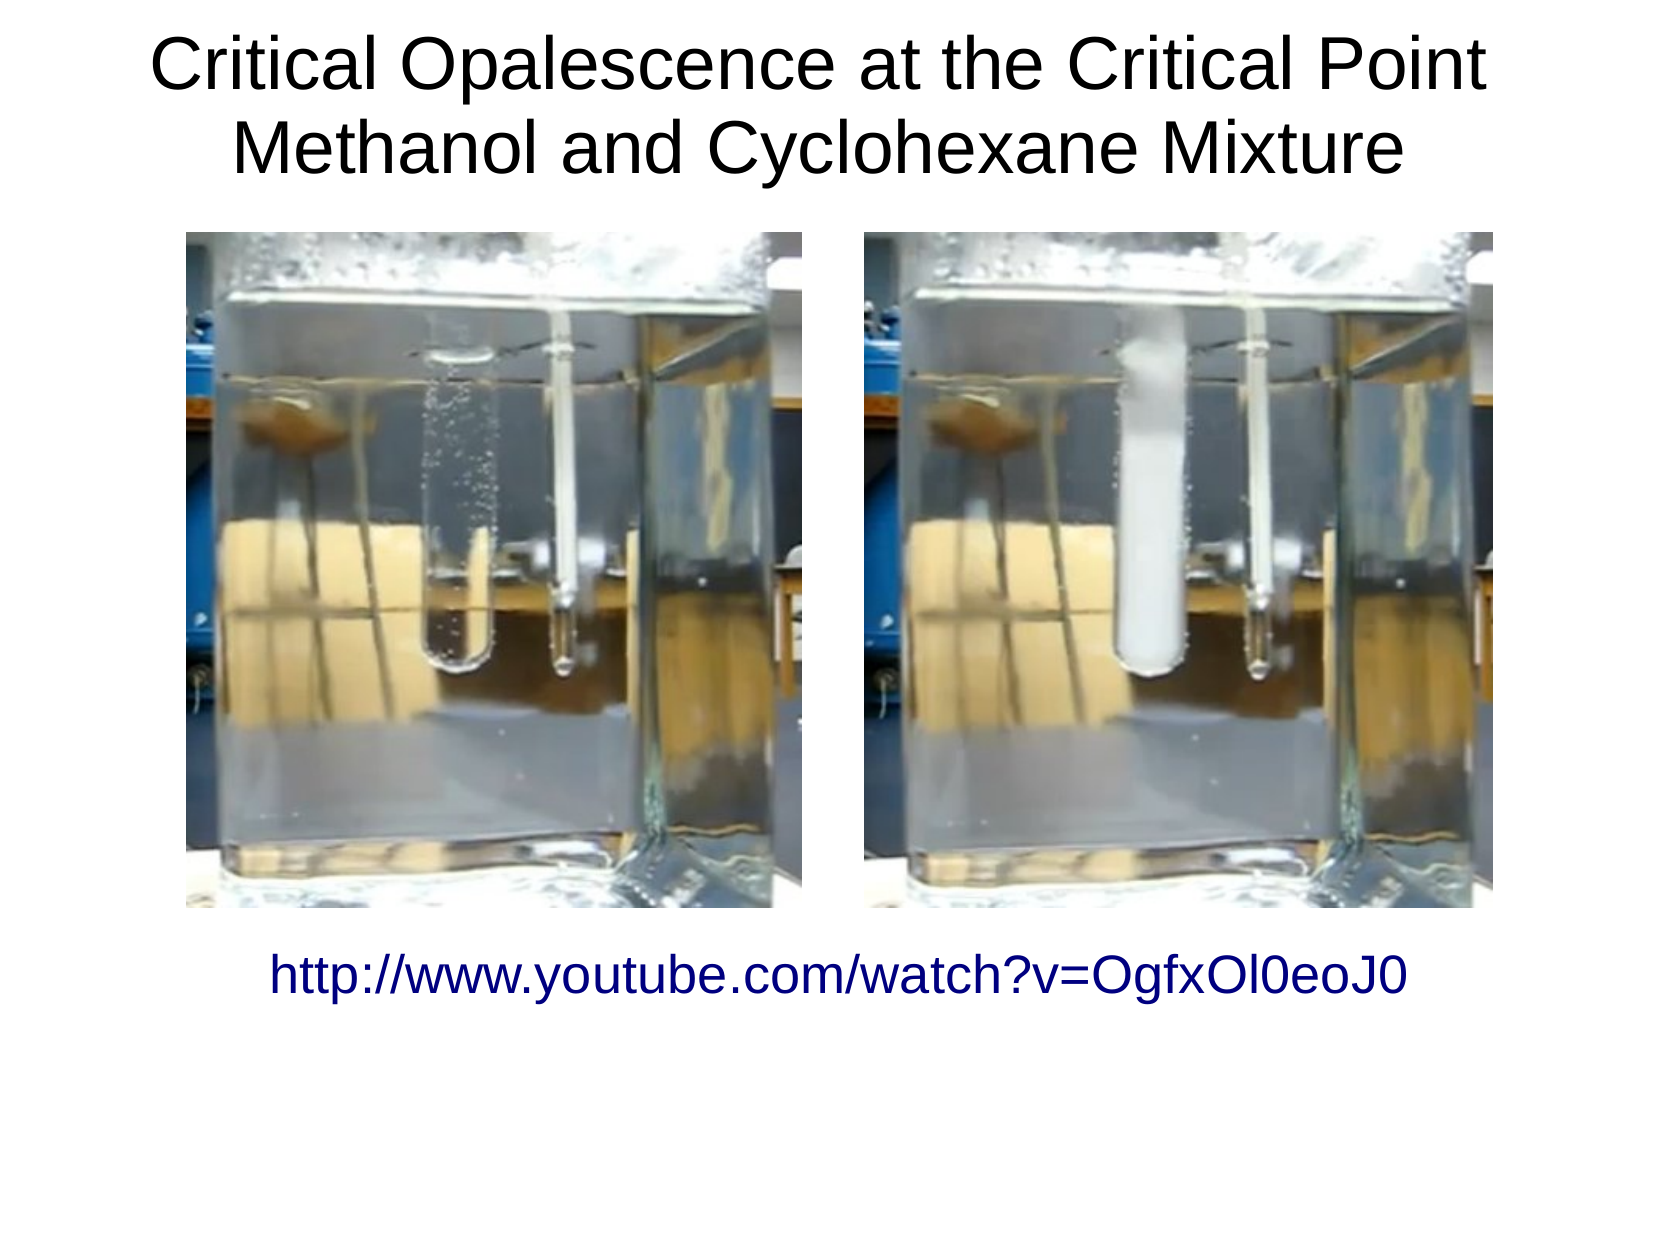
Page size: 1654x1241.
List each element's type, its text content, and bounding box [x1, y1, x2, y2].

title Critical Opalescence at the Critical Point Methanol and Cyclohexane Mixture [75, 9, 1564, 202]
picture [864, 232, 1493, 908]
picture [186, 232, 802, 908]
text_box http://www.youtube.com/watch?v=OgfxOl0eoJ0 [255, 937, 1425, 1013]
